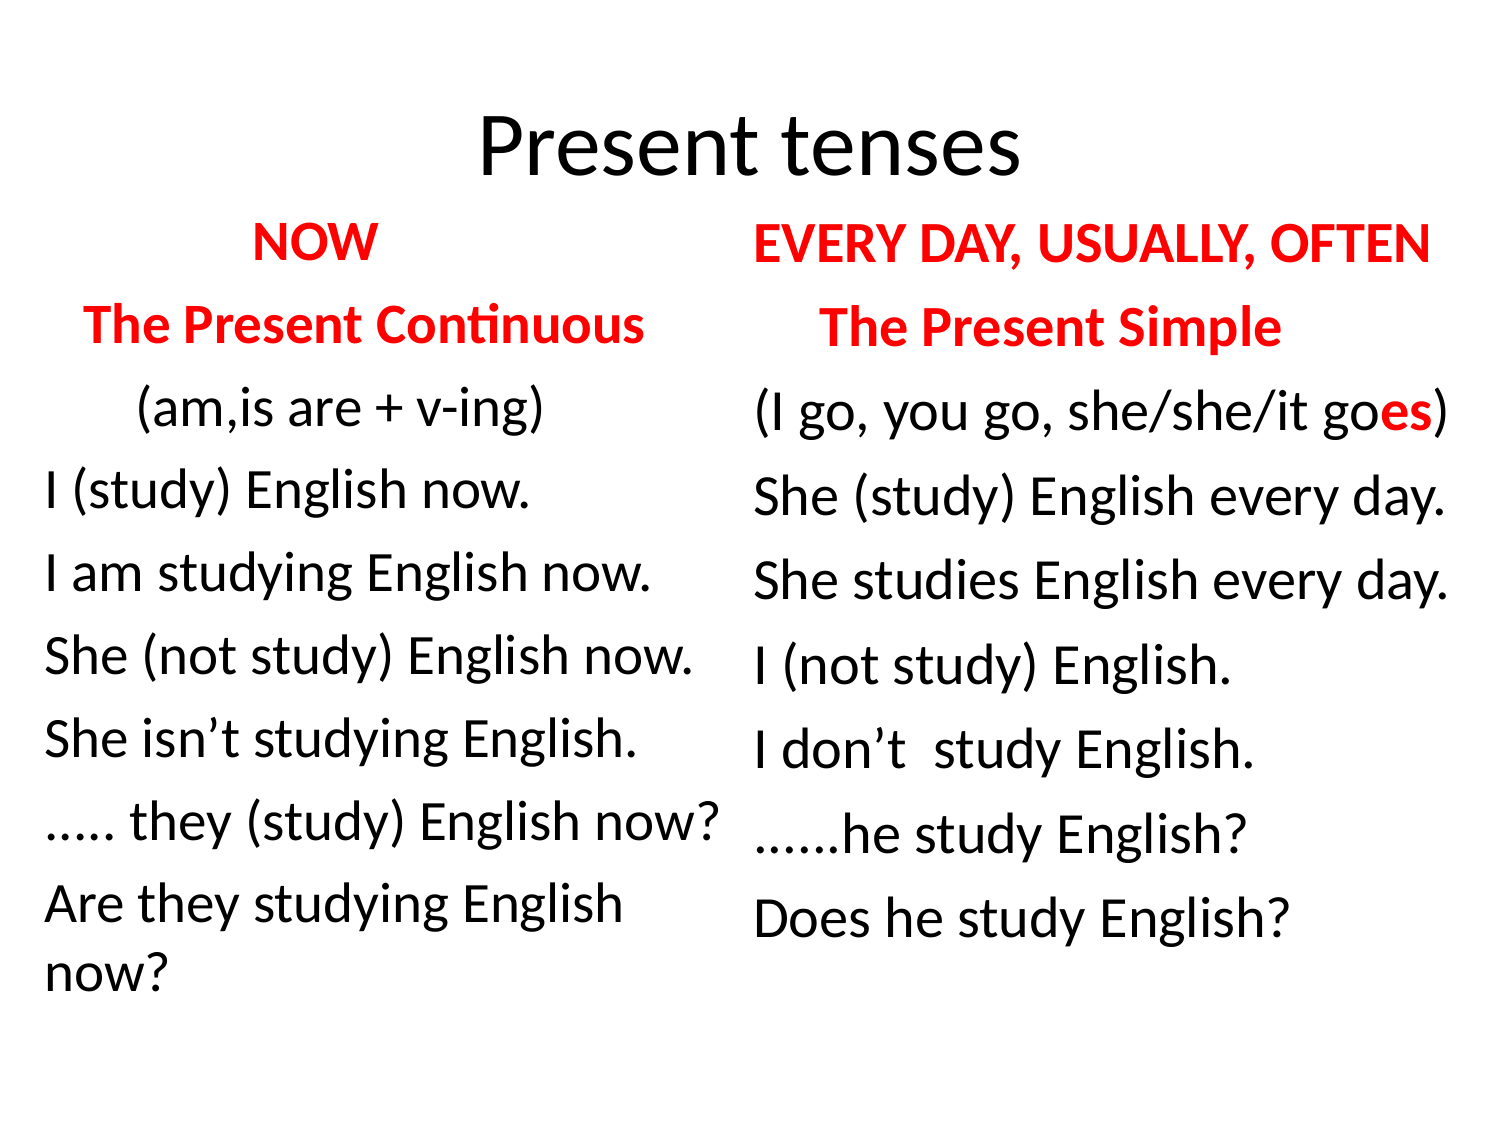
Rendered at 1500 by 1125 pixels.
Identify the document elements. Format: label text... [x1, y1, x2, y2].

list NOW The Present Continuous (am,is are + v-ing) I (study) English now. I am studying English now. She (not study) English now. She isn’t studying English. ..... they (study) English now? Are they studying English now? [29, 196, 738, 1071]
list EVERY DAY, USUALLY, OFTEN The Present Simple (I go, you go, she/she/it goes) She (study) English every day. She studies English every day. I (not study) English. I don’t study English. ......he study English? Does he study English? [738, 196, 1471, 1083]
title Present tenses [75, 45, 1426, 196]
